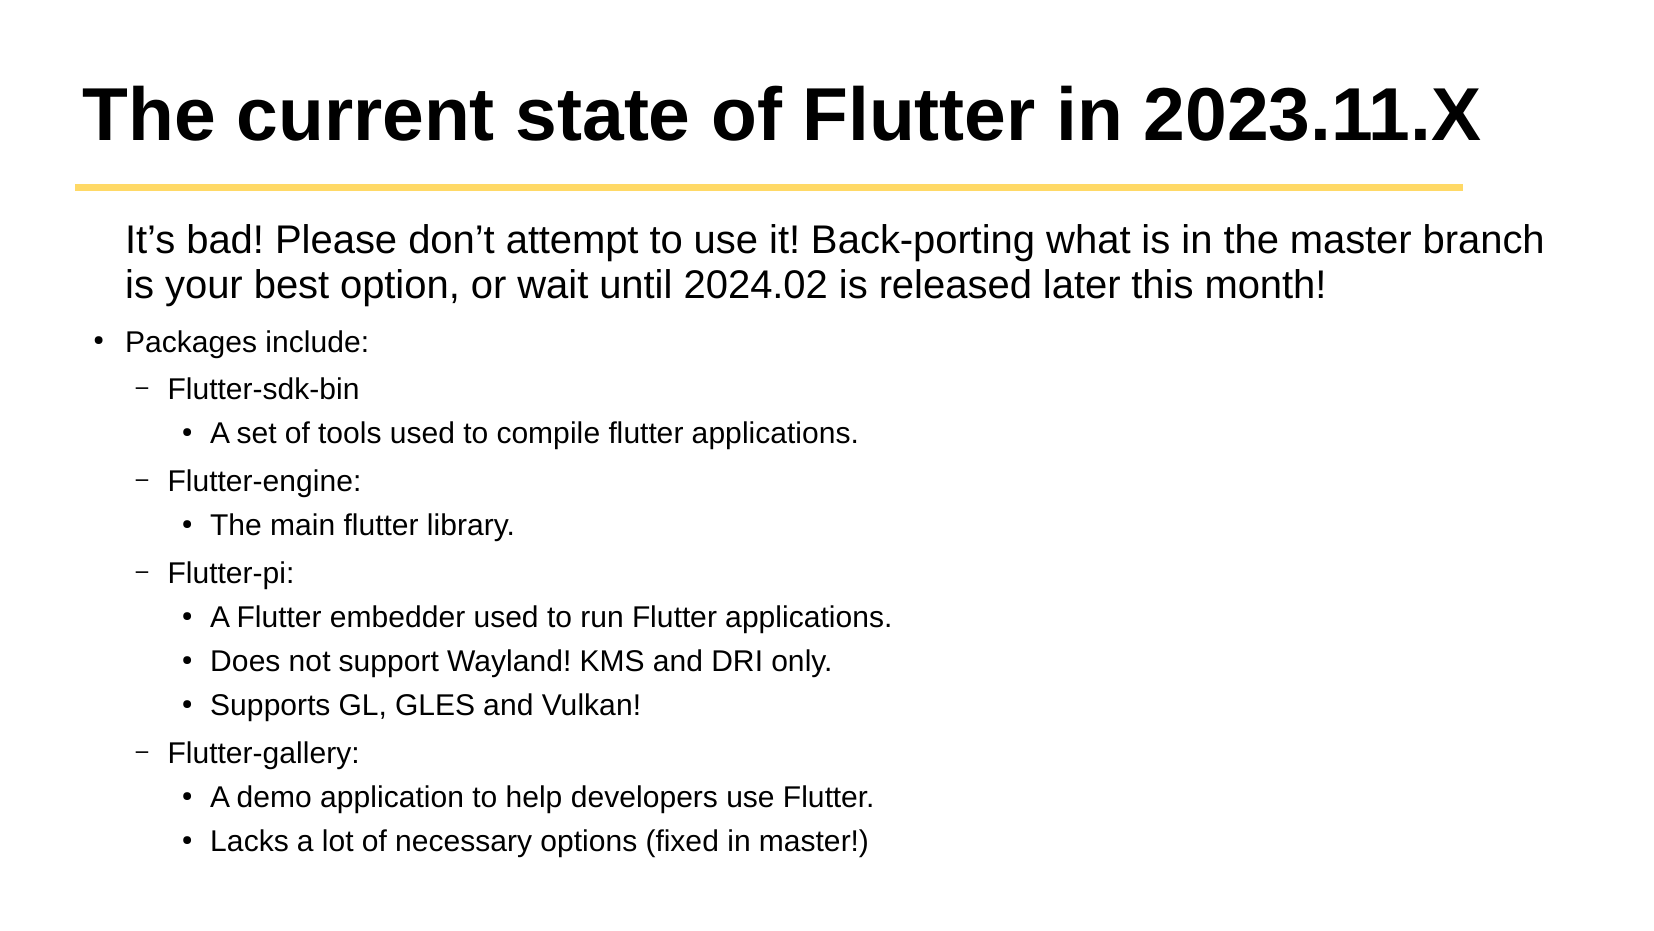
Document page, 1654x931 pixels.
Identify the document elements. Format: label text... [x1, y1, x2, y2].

list It’s bad! Please don’t attempt to use it! Back-porting what is in the master branch is your best option, or wait until 2024.02 is released later this month! Packages include: Flutter-sdk-bin A set of tools used to compile flutter applications. Flutter-engine: The main flutter library. Flutter-pi: A Flutter embedder used to run Flutter applications. Does not support Wayland! KMS and DRI only. Supports GL, GLES and Vulkan! Flutter-gallery: A demo application to help developers use Flutter. Lacks a lot of necessary options (fixed in master!) [82, 217, 1576, 863]
title The current state of Flutter in 2023.11.X [82, 37, 1571, 193]
